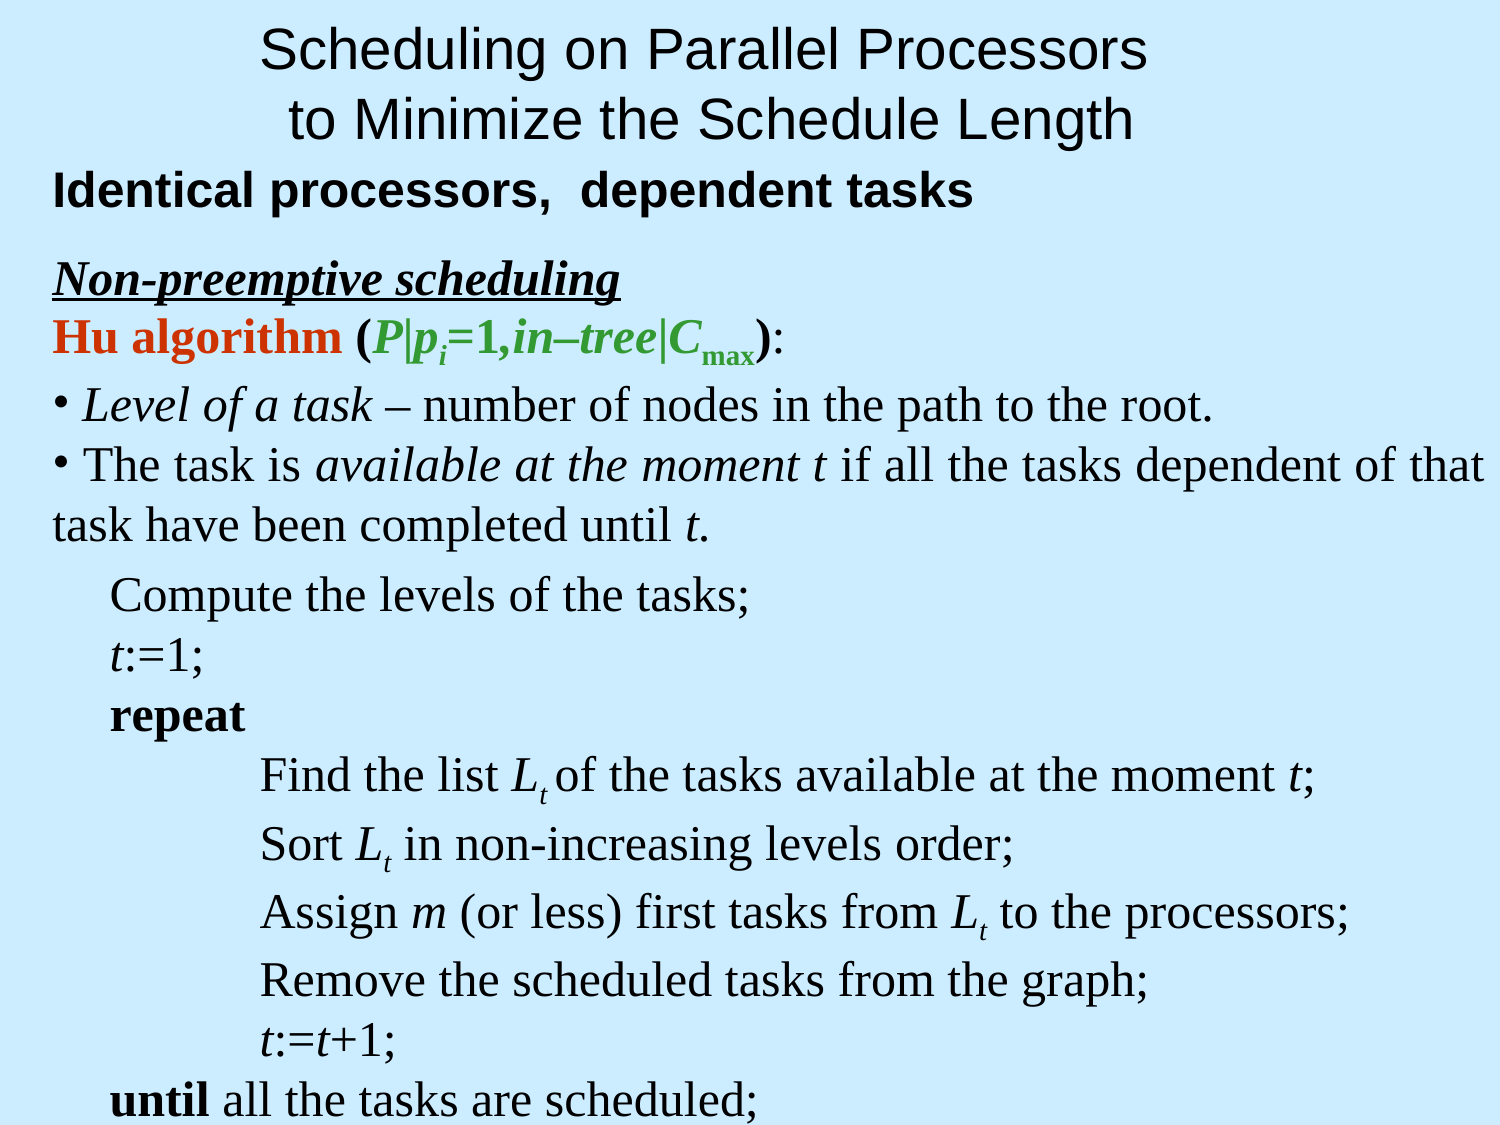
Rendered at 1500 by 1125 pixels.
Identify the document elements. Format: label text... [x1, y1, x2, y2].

text_box Non-preemptive scheduling [37, 237, 1500, 295]
text_box Hu algorithm (P|pi=1,in–tree|Cmax): Level of a task – number of nodes in the path to the root. The task is available at the moment t if all the tasks dependent of that task have been completed until t. [37, 295, 1500, 560]
text_box Compute the levels of the tasks; t:=1; repeat Find the list Lt of the tasks available at the moment t; Sort Lt in non-increasing levels order; Assign m (or less) first tasks from Lt to the processors; Remove the scheduled tasks from the graph; t:=t+1; until all the tasks are scheduled; [94, 554, 1458, 1125]
title Scheduling on Parallel Processors to Minimize the Schedule Length [0, 0, 1463, 175]
text_box Identical processors, dependent tasks [37, 149, 1500, 226]
